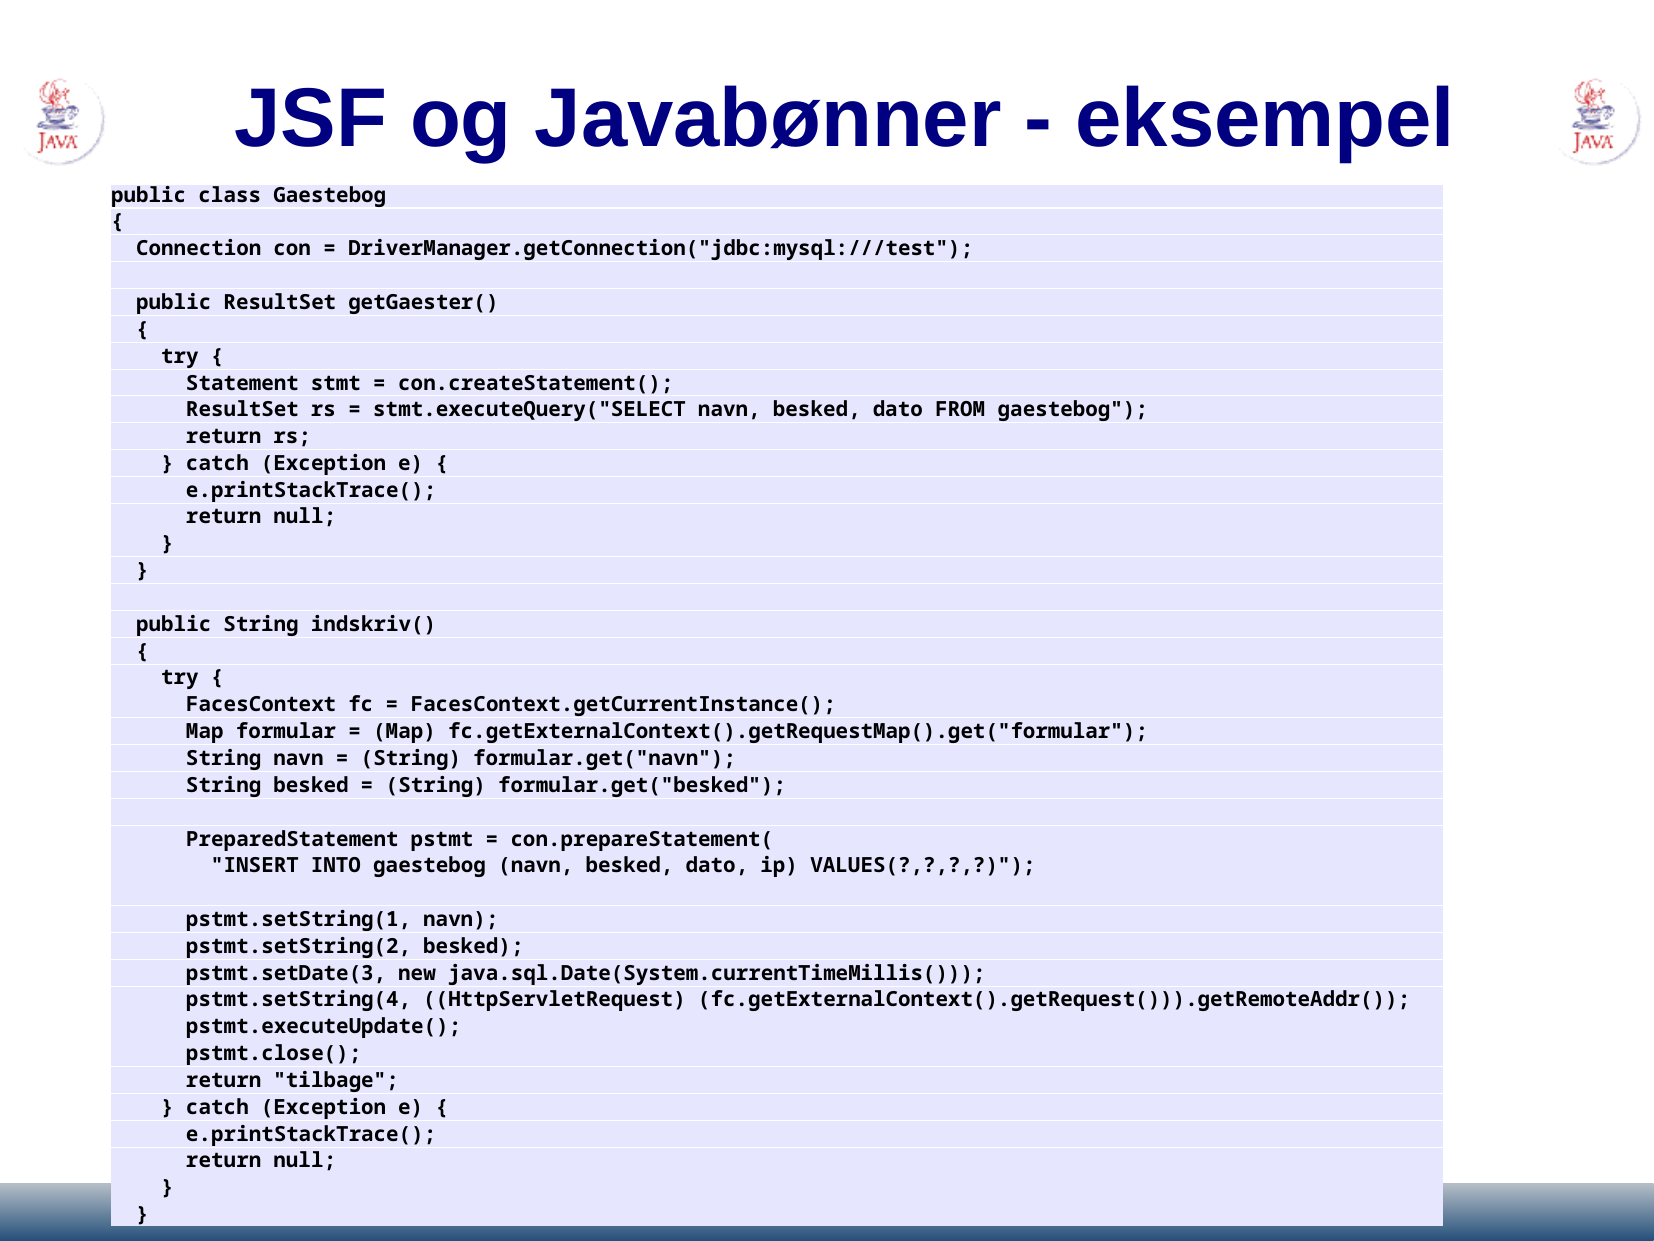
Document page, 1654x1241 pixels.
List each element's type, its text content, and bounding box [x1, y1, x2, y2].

chart [97, 184, 1456, 1241]
title JSF og Javabønner - eksempel [156, 14, 1534, 222]
picture [10, 71, 109, 169]
picture [1545, 71, 1645, 169]
